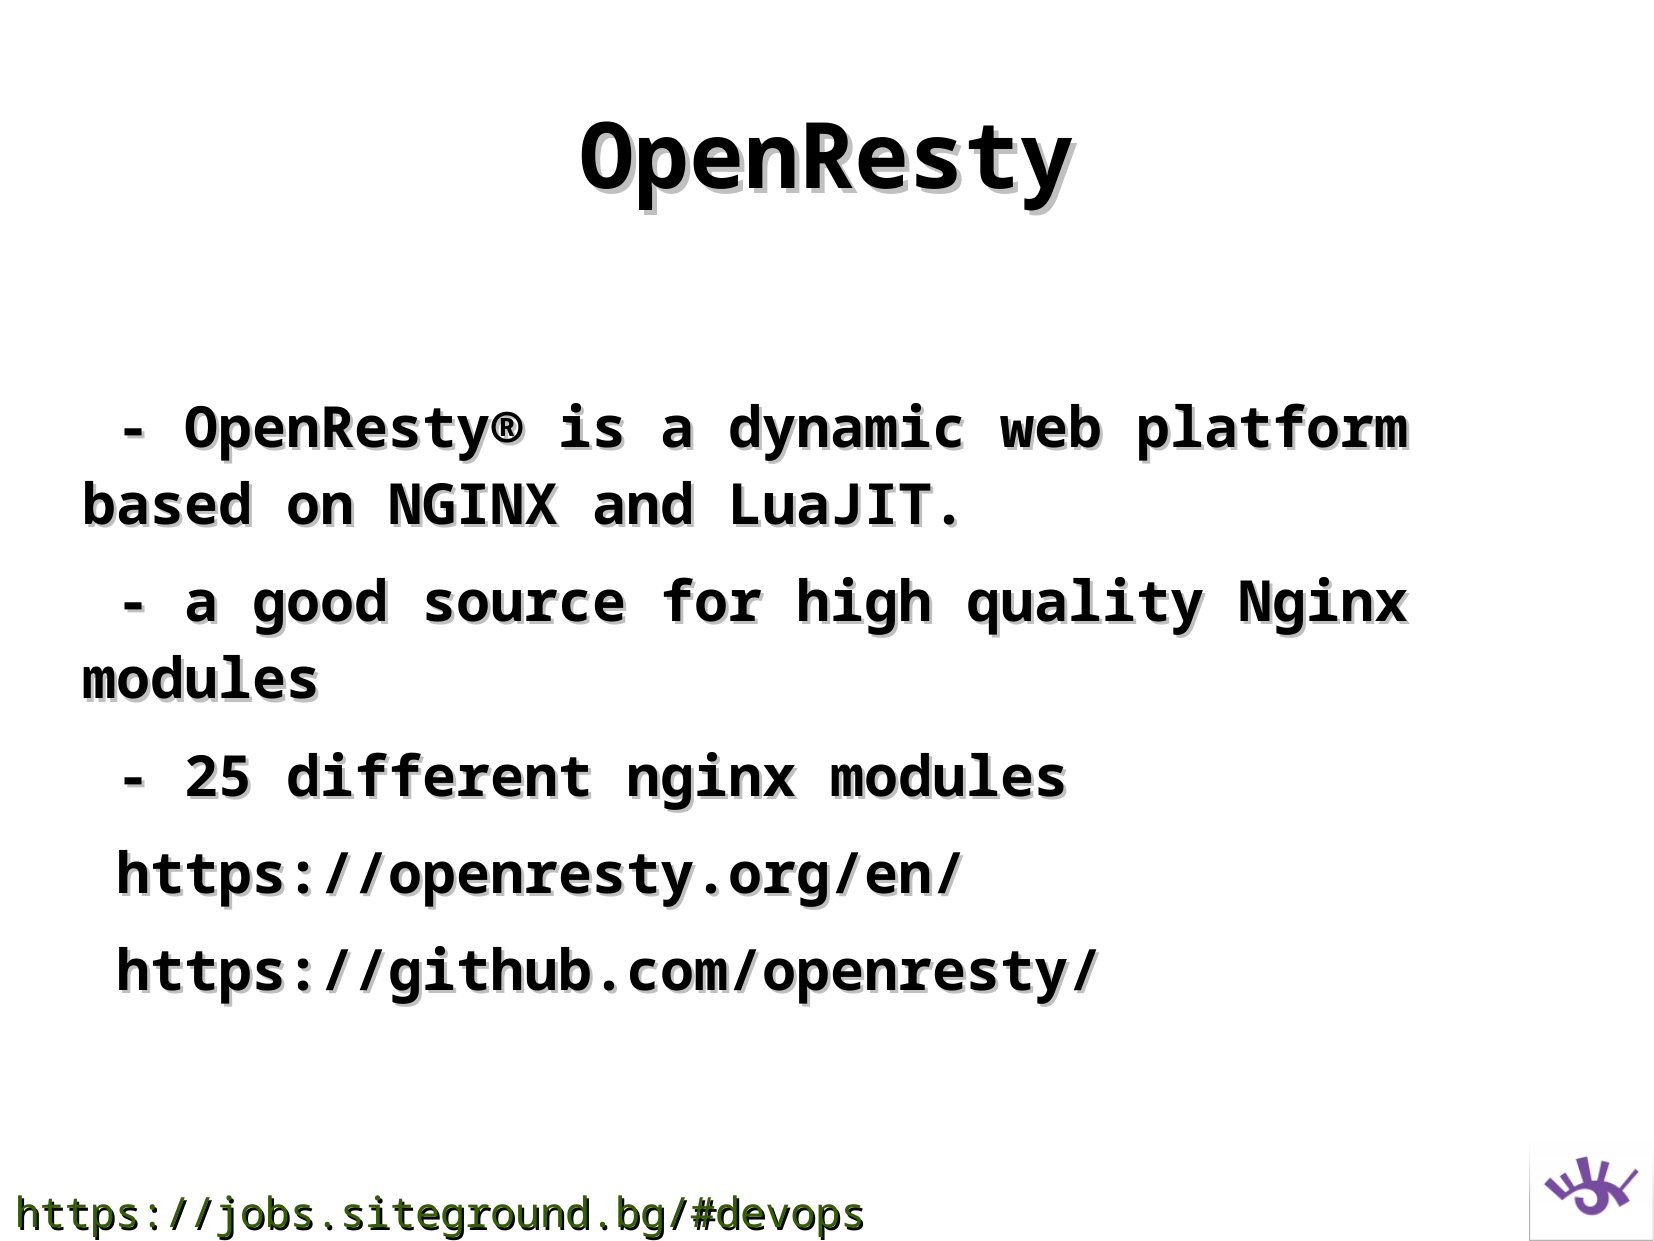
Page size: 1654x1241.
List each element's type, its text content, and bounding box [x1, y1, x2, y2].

text_box https://jobs.siteground.bg/#devops [0, 1175, 889, 1240]
list - OpenResty® is a dynamic web platform based on NGINX and LuaJIT. - a good source for high quality Nginx modules - 25 different nginx modules https://openresty.org/en/ https://github.com/openresty/ [82, 290, 1571, 1010]
title OpenResty [82, 49, 1571, 257]
picture [1529, 1134, 1654, 1241]
